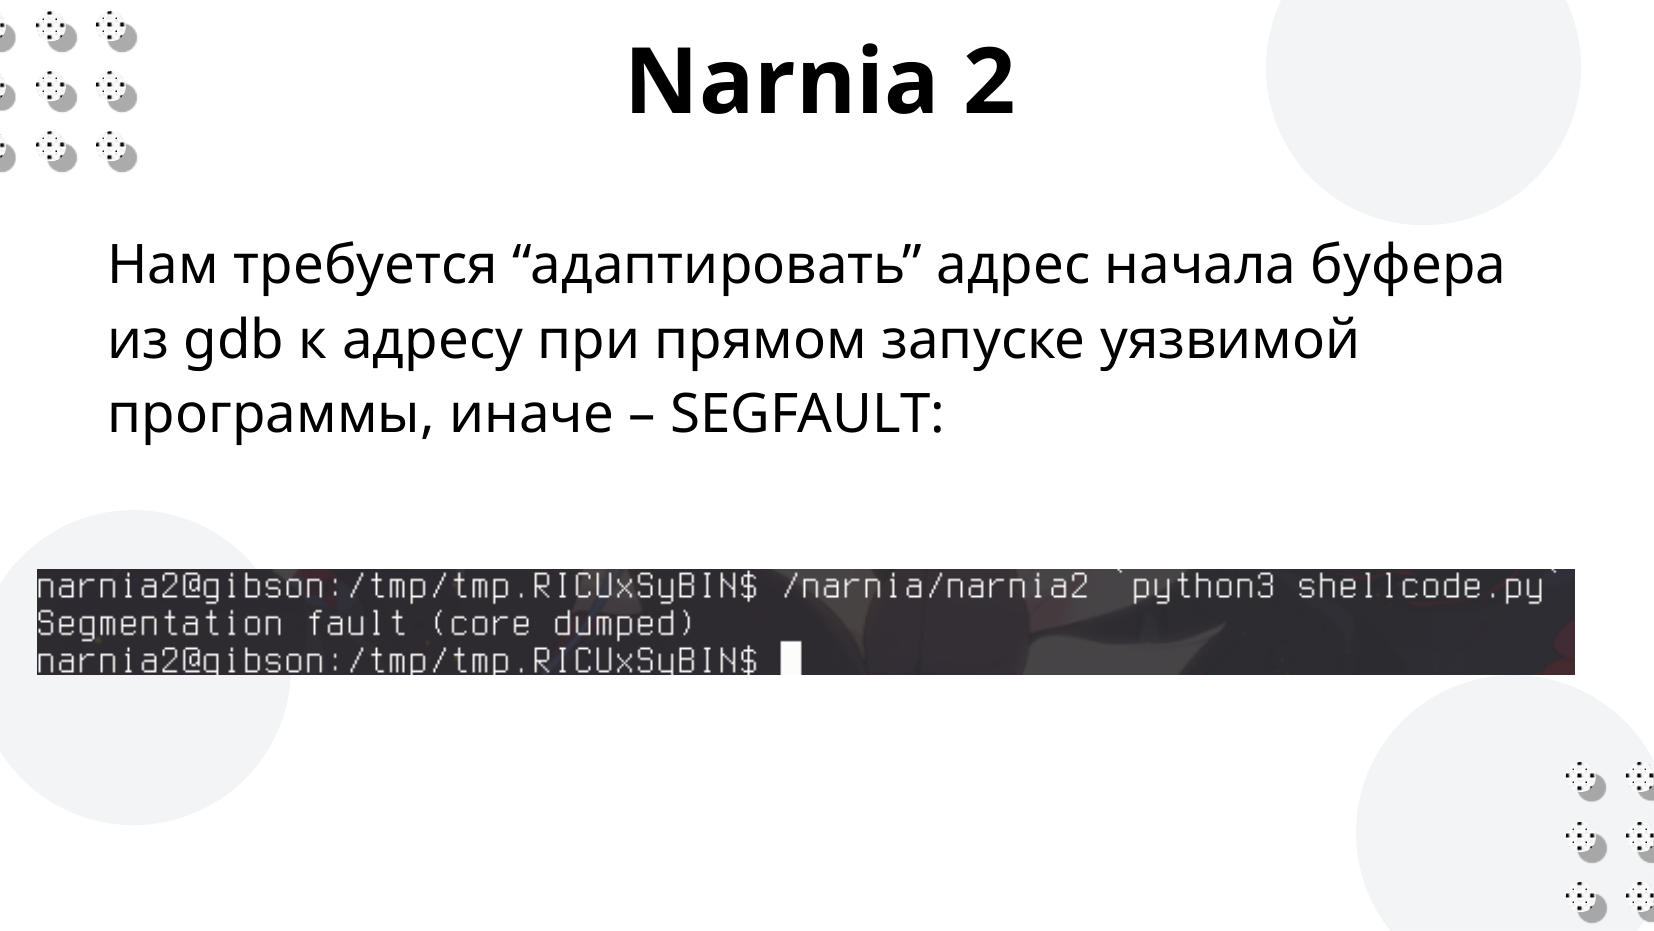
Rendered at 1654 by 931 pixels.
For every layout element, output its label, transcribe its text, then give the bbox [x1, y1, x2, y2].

list Нам требуется “адаптировать” адрес начала буфера из gdb к адресу при прямом запуске уязвимой программы, иначе – SEGFAULT: [49, 225, 1576, 451]
picture [35, 71, 66, 102]
picture [0, 14, 6, 39]
picture [0, 134, 7, 159]
picture [0, 74, 6, 99]
picture [1565, 882, 1596, 913]
picture [35, 131, 67, 162]
picture [1565, 821, 1596, 853]
picture [37, 569, 1575, 676]
picture [1565, 761, 1596, 793]
picture [1625, 821, 1654, 853]
picture [1625, 761, 1654, 792]
picture [35, 11, 66, 42]
picture [99, 156, 123, 162]
picture [1625, 881, 1654, 912]
title Narnia 2 [76, 0, 1565, 156]
